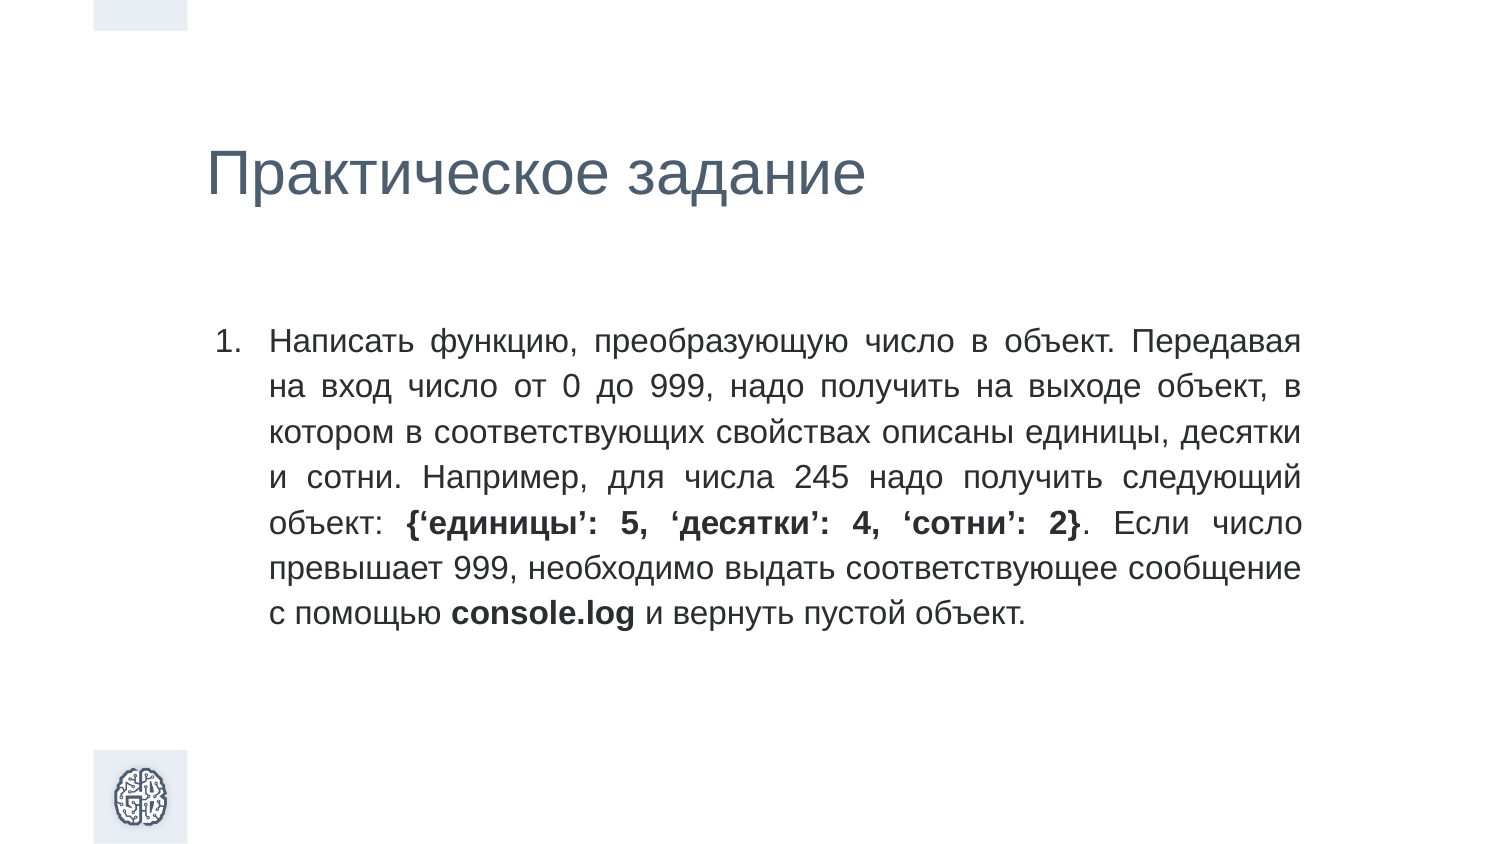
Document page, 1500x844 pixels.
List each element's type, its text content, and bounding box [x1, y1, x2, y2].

text_box Написать функцию, преобразующую число в объект. Передавая на вход число от 0 до 999, надо получить на выходе объект, в котором в соответствующих свойствах описаны единицы, десятки и сотни. Например, для числа 245 надо получить следующий объект: {‘единицы’: 5, ‘десятки’: 4, ‘сотни’: 2}. Если число превышает 999, необходимо выдать соответствующее сообщение с помощью console.log и вернуть пустой объект. [186, 277, 1311, 668]
title Практическое задание [186, 94, 1311, 244]
picture [106, 760, 175, 834]
